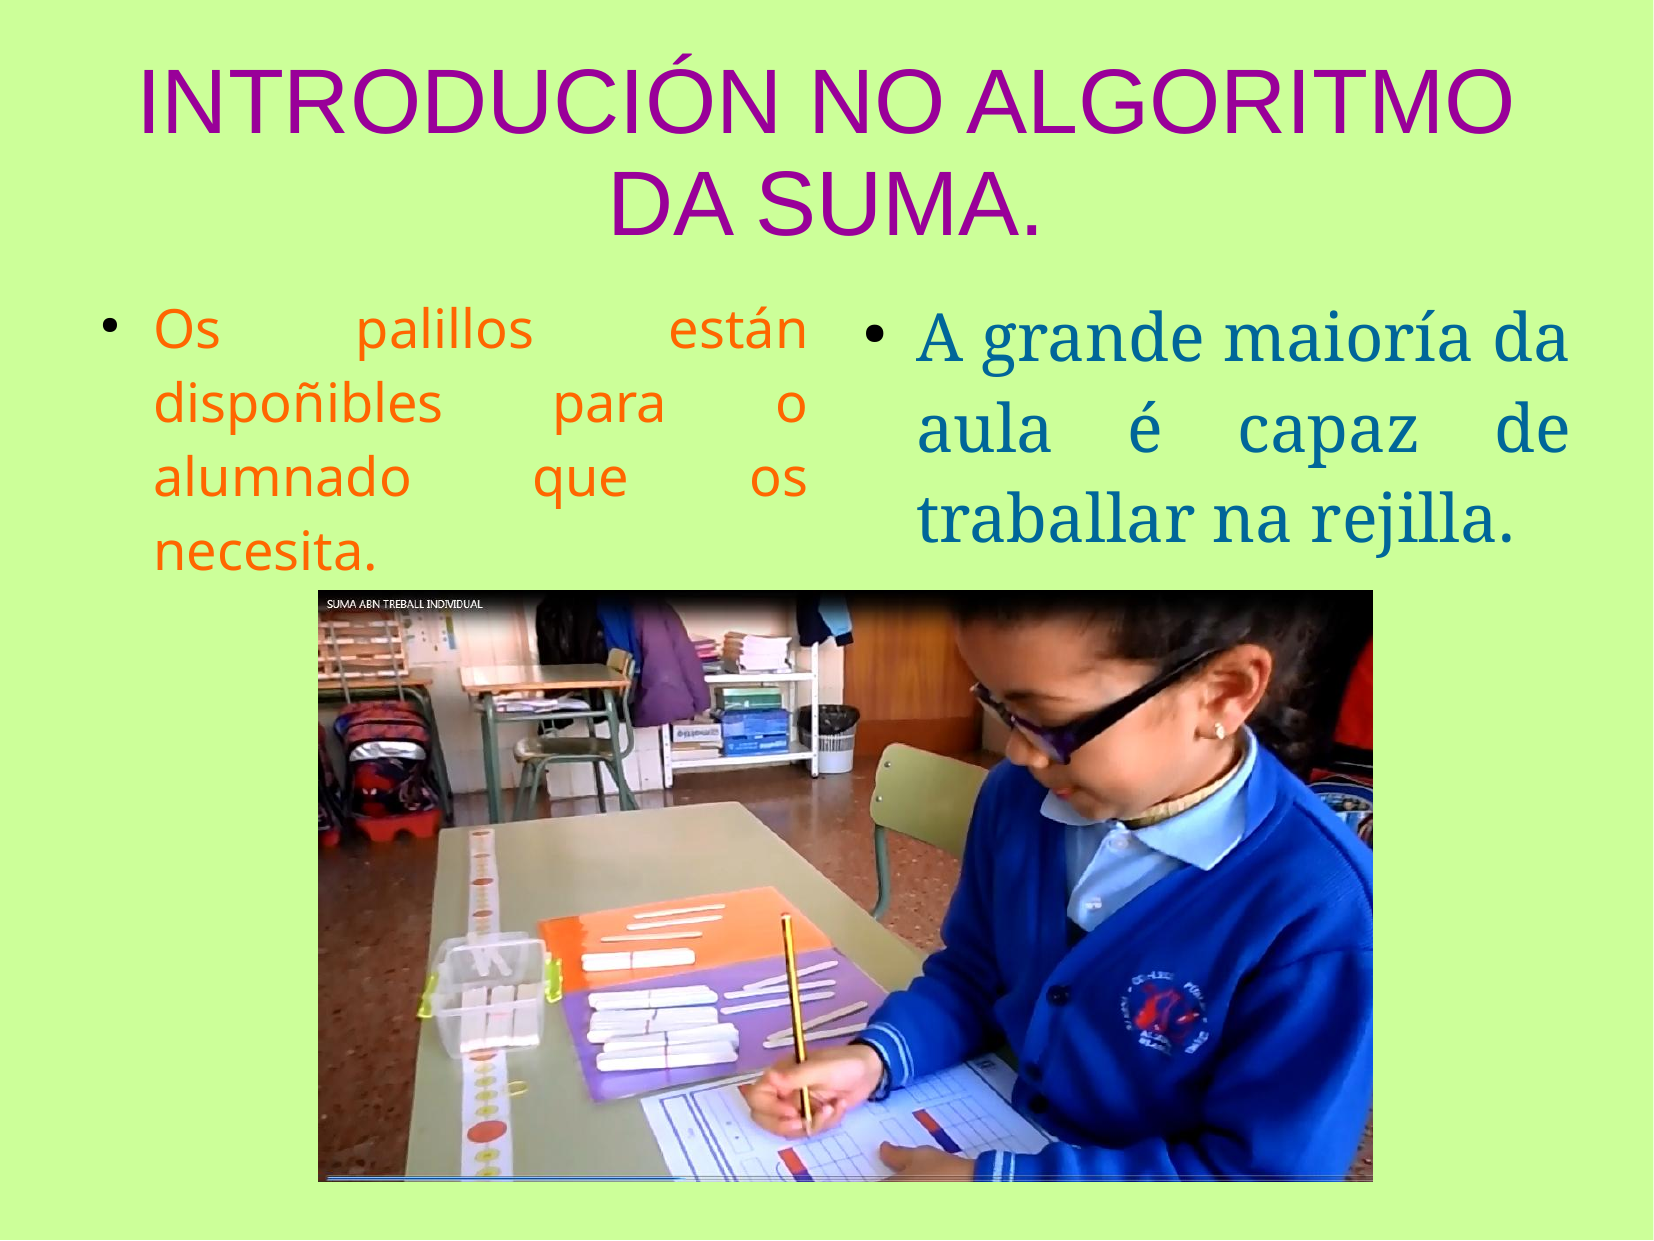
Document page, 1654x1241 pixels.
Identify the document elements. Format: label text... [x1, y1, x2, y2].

list A grande maioría da aula é capaz de traballar na rejilla. [845, 290, 1572, 634]
title INTRODUCIÓN NO ALGORITMO DA SUMA. [82, 49, 1571, 257]
picture [318, 590, 1373, 1182]
list Os palillos están dispoñibles para o alumnado que os necesita. [82, 290, 809, 634]
